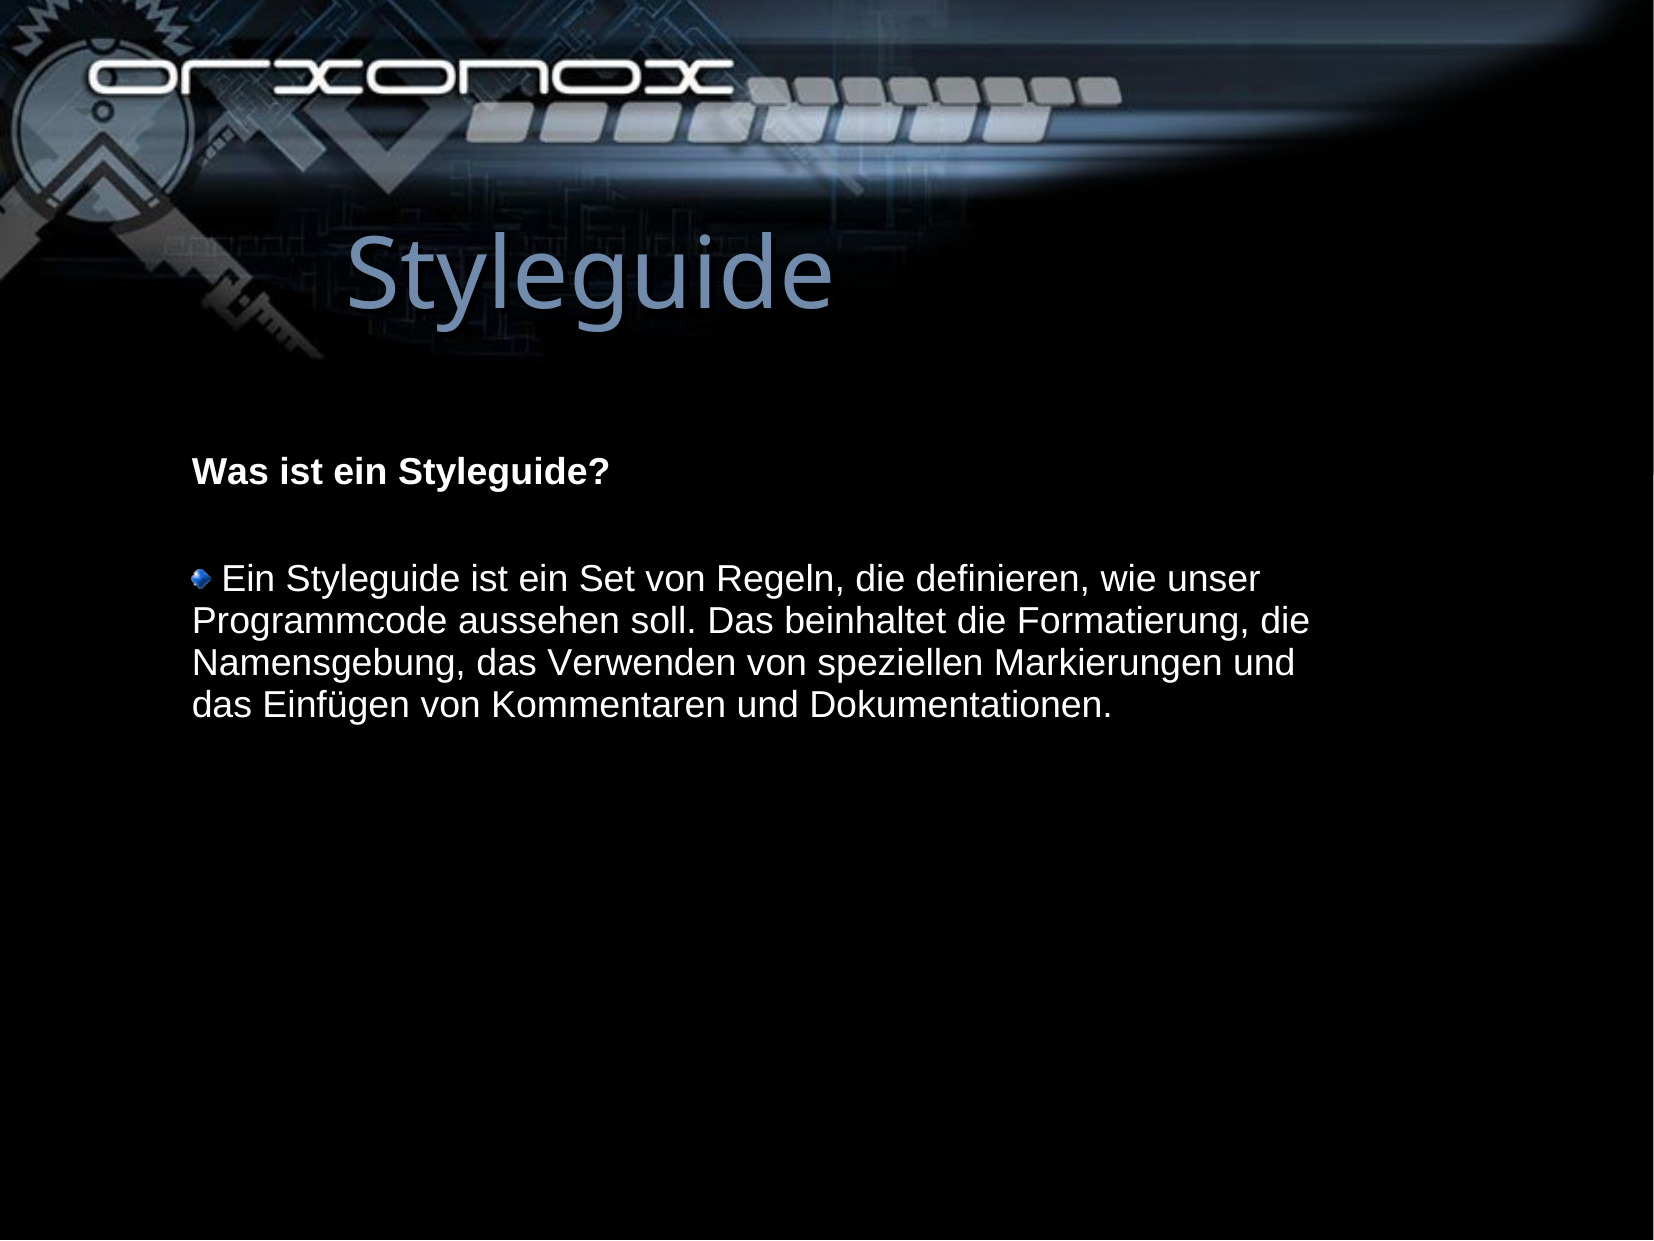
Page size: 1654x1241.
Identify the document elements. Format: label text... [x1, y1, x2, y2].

text_box Was ist ein Styleguide? Ein Styleguide ist ein Set von Regeln, die definieren, wie unser Programmcode aussehen soll. Das beinhaltet die Formatierung, die Namensgebung, das Verwenden von speziellen Markierungen und das Einfügen von Kommentaren und Dokumentationen. [177, 442, 1329, 735]
picture [0, 0, 1654, 475]
text_box Styleguide [330, 194, 1306, 344]
